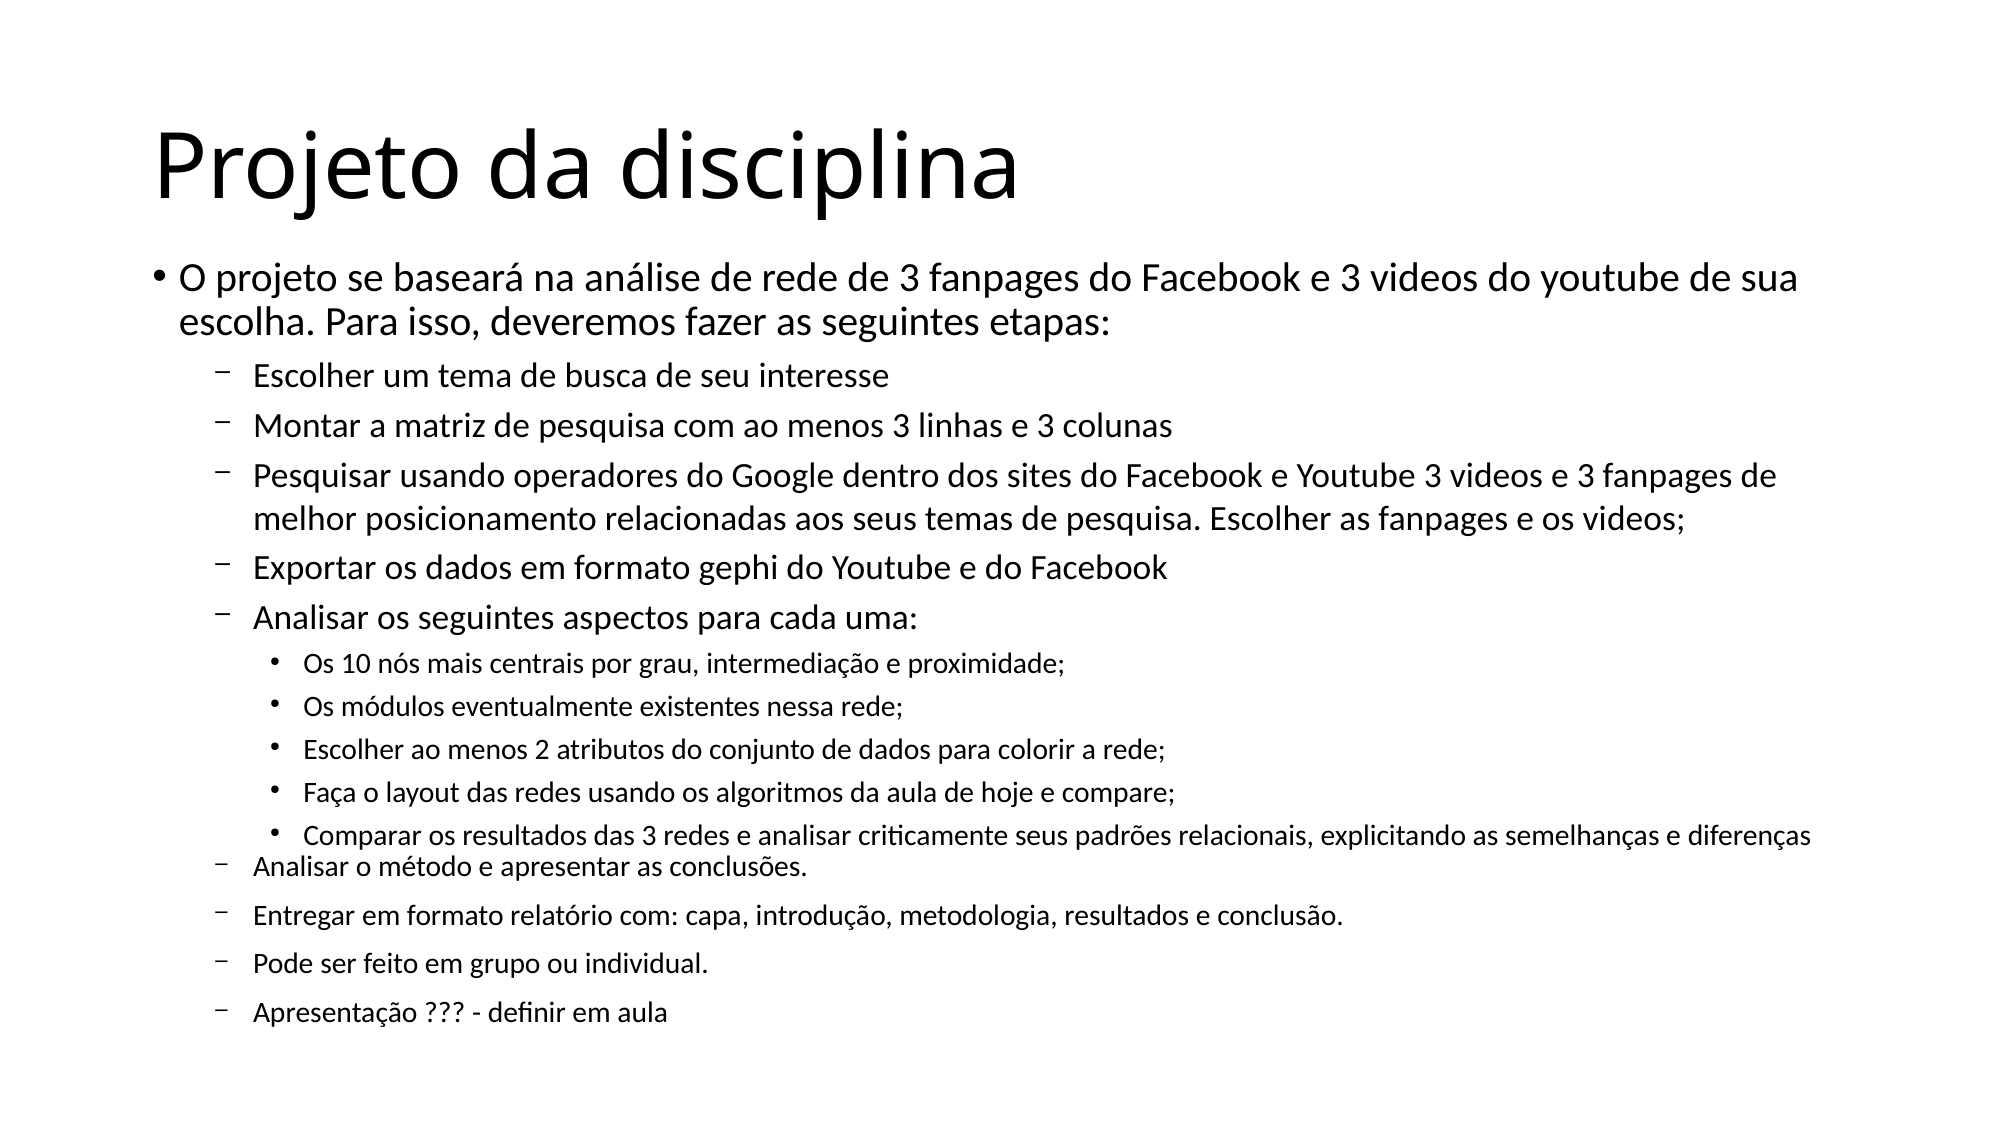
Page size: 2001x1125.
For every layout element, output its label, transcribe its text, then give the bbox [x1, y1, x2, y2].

list O projeto se baseará na análise de rede de 3 fanpages do Facebook e 3 videos do youtube de sua escolha. Para isso, deveremos fazer as seguintes etapas: Escolher um tema de busca de seu interesse Montar a matriz de pesquisa com ao menos 3 linhas e 3 colunas Pesquisar usando operadores do Google dentro dos sites do Facebook e Youtube 3 videos e 3 fanpages de melhor posicionamento relacionadas aos seus temas de pesquisa. Escolher as fanpages e os videos; Exportar os dados em formato gephi do Youtube e do Facebook Analisar os seguintes aspectos para cada uma: Os 10 nós mais centrais por grau, intermediação e proximidade; Os módulos eventualmente existentes nessa rede; Escolher ao menos 2 atributos do conjunto de dados para colorir a rede; Faça o layout das redes usando os algoritmos da aula de hoje e compare; Comparar os resultados das 3 redes e analisar criticamente seus padrões relacionais, explicitando as semelhanças e diferenças Analisar o método e apresentar as conclusões. Entregar em formato relatório com: capa, introdução, metodologia, resultados e conclusão. Pode ser feito em grupo ou individual. Apresentação ??? - definir em aula [137, 248, 1863, 1049]
title Projeto da disciplina [137, 59, 1863, 248]
